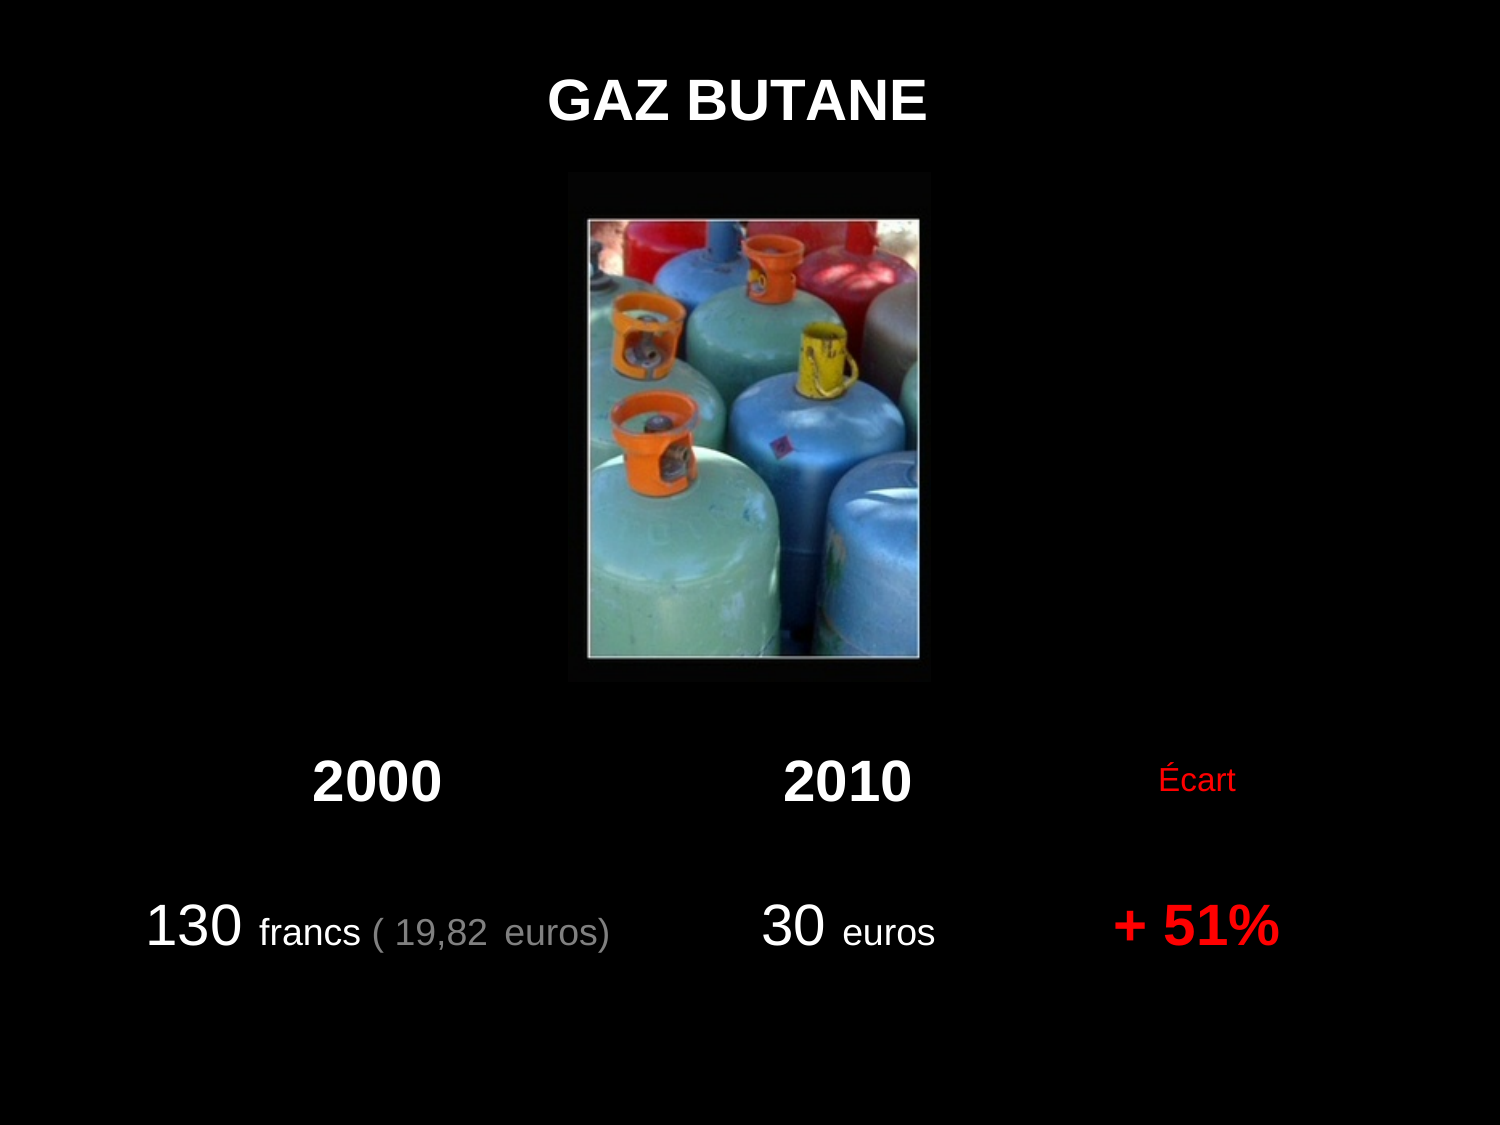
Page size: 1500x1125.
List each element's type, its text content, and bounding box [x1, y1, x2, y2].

text_box GAZ BUTANE [419, 54, 1058, 141]
table_cell + 51% [1065, 821, 1329, 1023]
table_cell 130 francs ( 19,82 euros) [124, 821, 632, 1023]
table_cell 30 euros [632, 821, 1065, 1023]
table_header Écart [1065, 735, 1329, 821]
table_header 2010 [632, 735, 1065, 821]
table_header 2000 [124, 735, 632, 821]
picture [568, 172, 931, 682]
